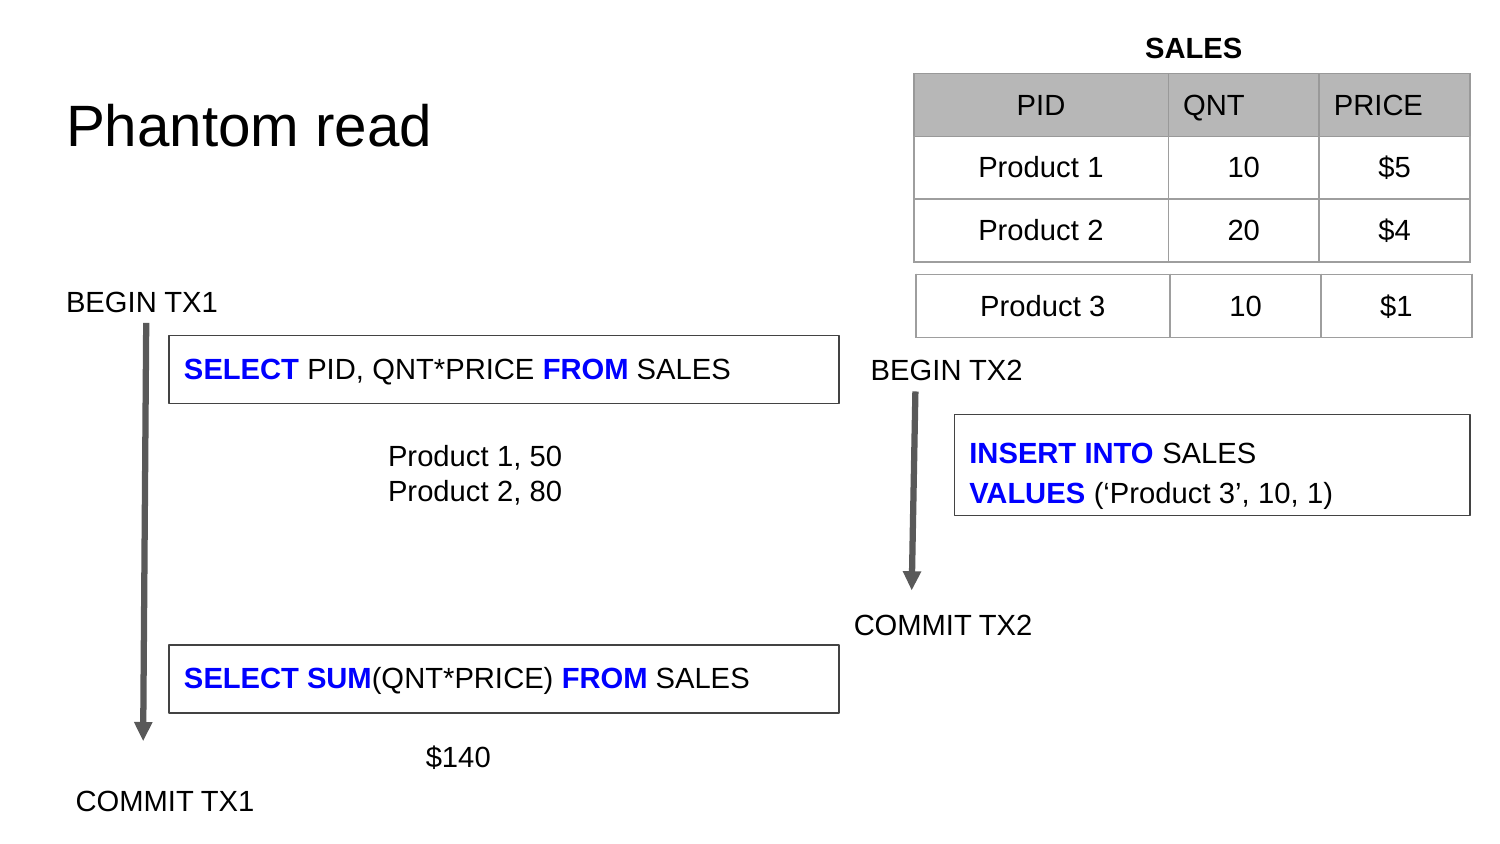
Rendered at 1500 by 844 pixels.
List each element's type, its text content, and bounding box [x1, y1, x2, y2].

text_box BEGIN TX1 [51, 267, 235, 322]
table_header PID [915, 74, 1168, 136]
text_box SELECT SUM(QNT*PRICE) FROM SALES [168, 644, 839, 714]
table_cell $4 [1320, 200, 1469, 261]
table_header Product 3 [917, 275, 1169, 337]
table_header PRICE [1320, 74, 1469, 136]
text_box $140 [410, 722, 542, 792]
table_cell $5 [1320, 137, 1469, 198]
table_header QNT [1169, 74, 1318, 136]
text_box SELECT PID, QNT*PRICE FROM SALES [168, 335, 839, 404]
table_cell Product 2 [915, 200, 1168, 261]
table_cell Product 1 [915, 137, 1168, 198]
text_box COMMIT TX2 [838, 591, 1056, 645]
table_header $1 [1322, 275, 1471, 337]
table_header 10 [1171, 275, 1320, 337]
text_box COMMIT TX1 [60, 767, 278, 821]
table_cell 20 [1169, 200, 1318, 261]
text_box SALES [1130, 13, 1280, 68]
text_box INSERT INTO SALES VALUES (‘Product 3’, 10, 1) [954, 414, 1471, 516]
title Phantom read [51, 72, 624, 167]
table_cell 10 [1169, 137, 1318, 198]
text_box Product 1, 50 Product 2, 80 [373, 421, 579, 491]
text_box BEGIN TX2 [855, 336, 1040, 390]
